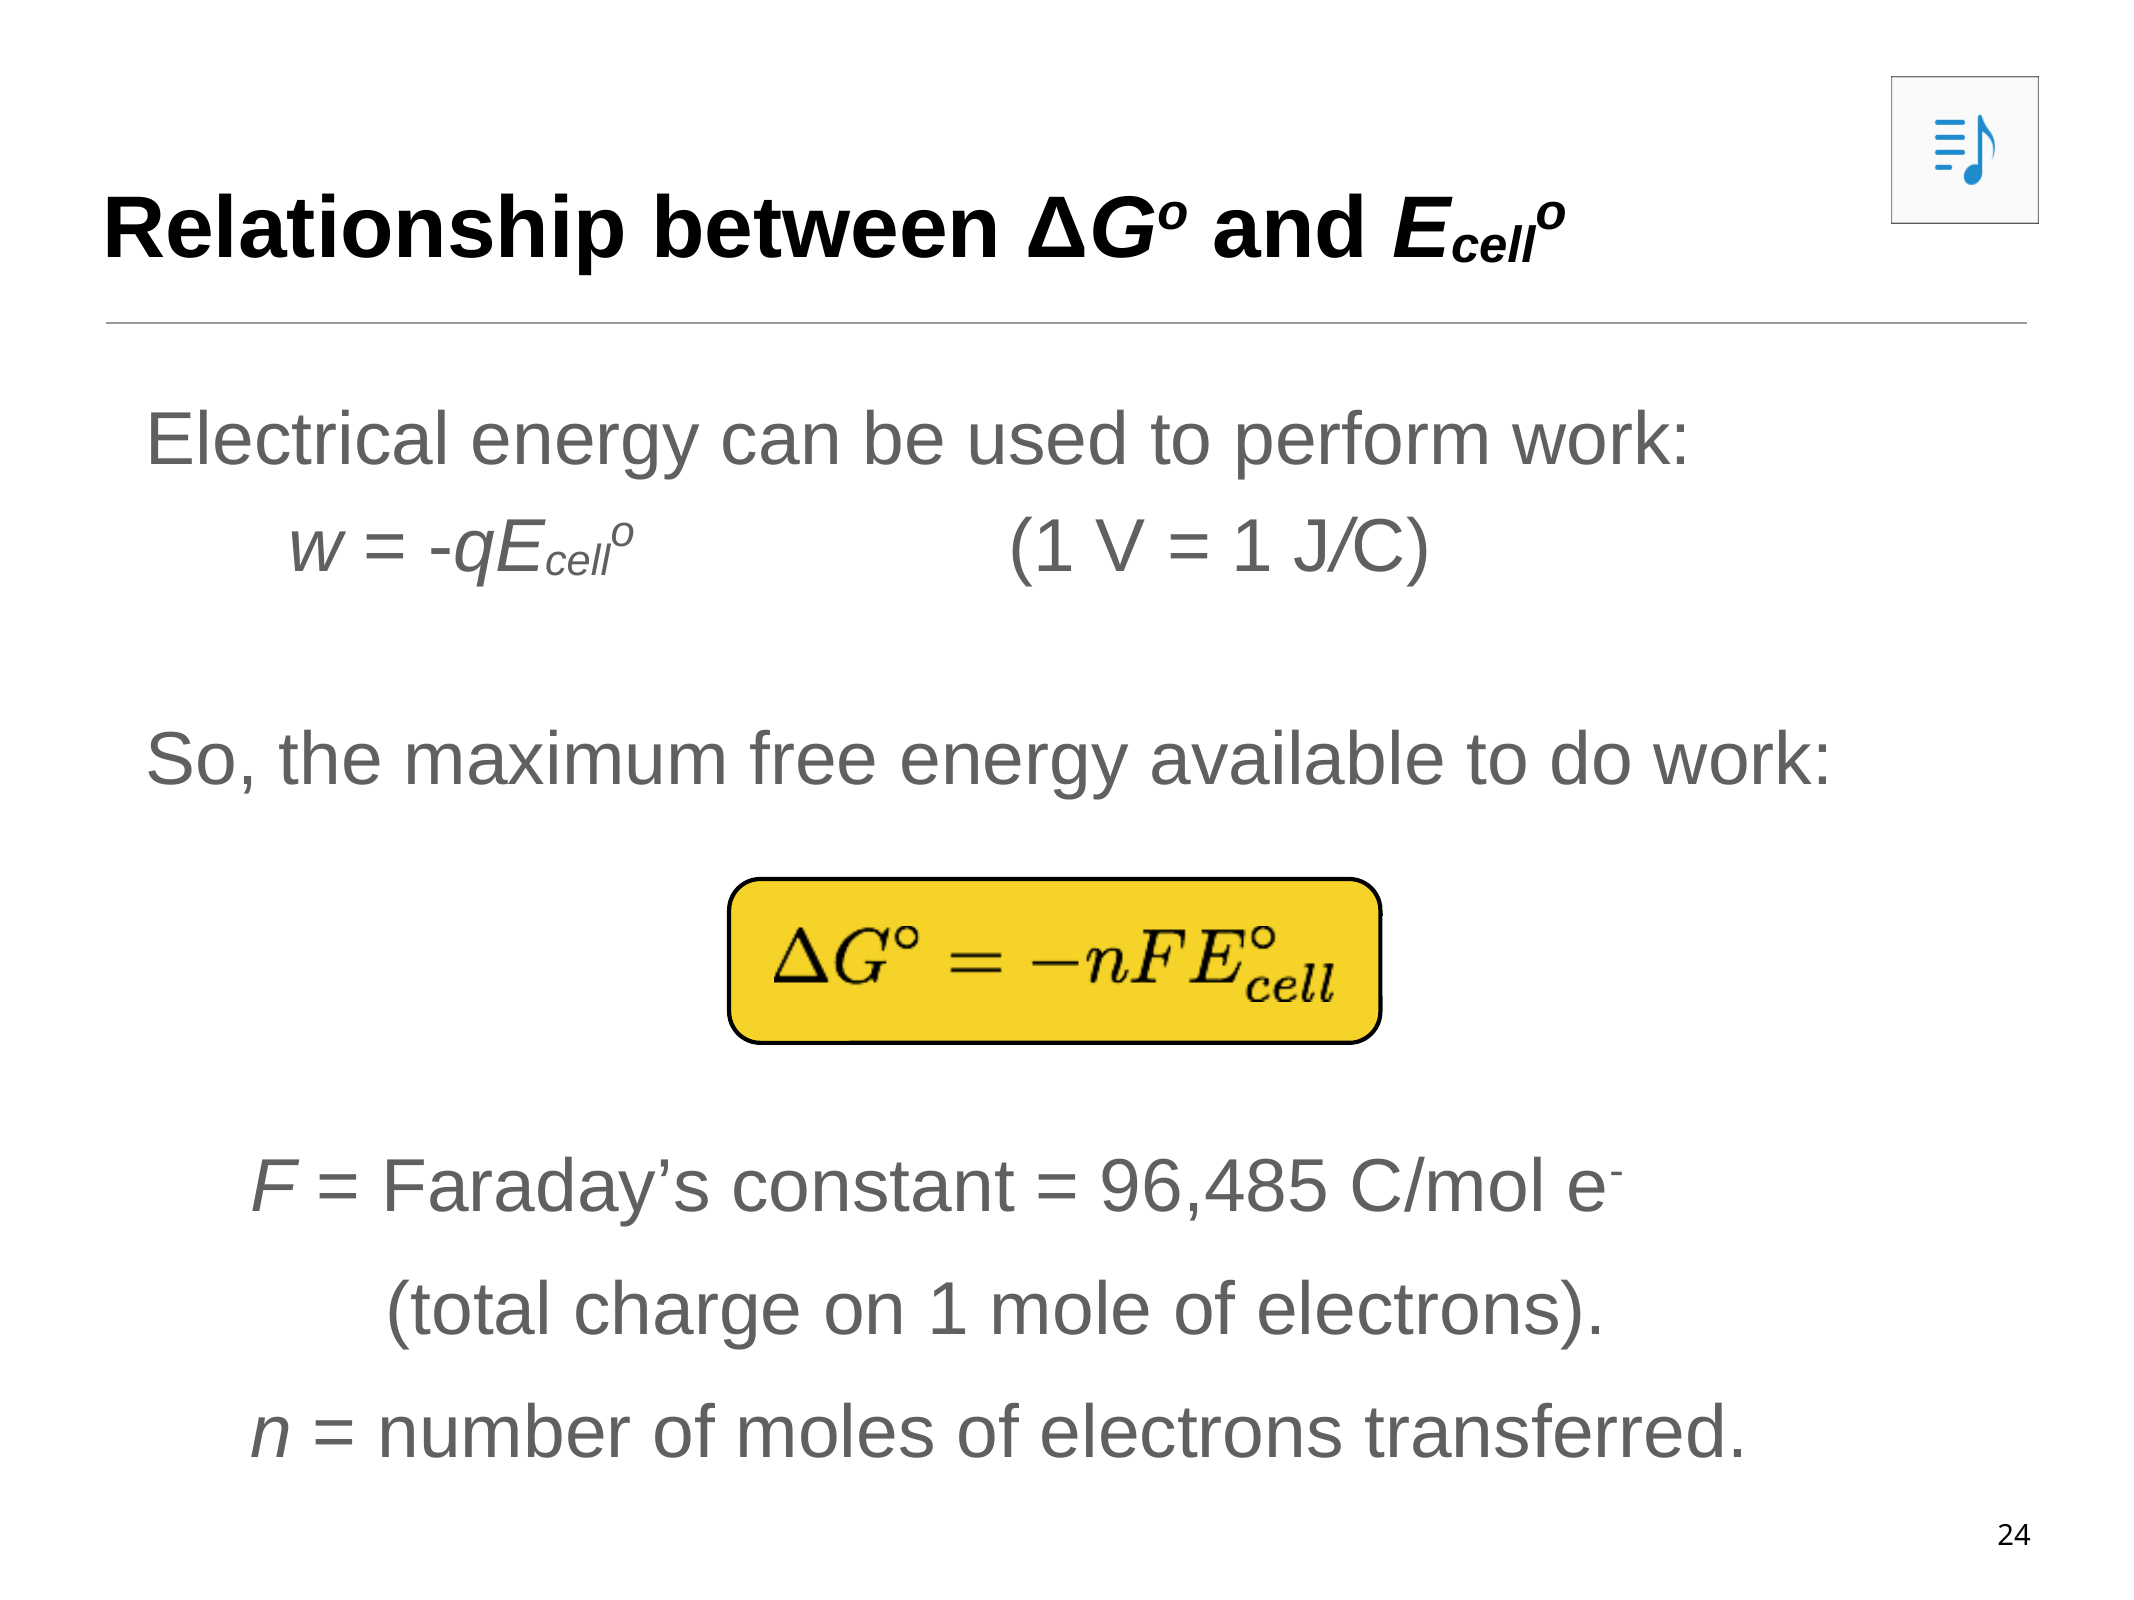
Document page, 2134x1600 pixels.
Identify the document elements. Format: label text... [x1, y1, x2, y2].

picture [774, 926, 1336, 1002]
title Relationship between ΔGo and Ecello [93, 165, 1621, 284]
list Electrical energy can be used to perform work: w = -qEcello (1 V = 1 J/C) So, the maximum free energy available to do work: [93, 381, 2040, 1459]
text_box F = Faraday’s constant = 96,485 C/mol e- (total charge on 1 mole of electrons). n = number of moles of electrons transferred. [198, 1127, 1993, 1574]
text_box [729, 878, 1381, 1043]
text_box [1890, 75, 2041, 226]
